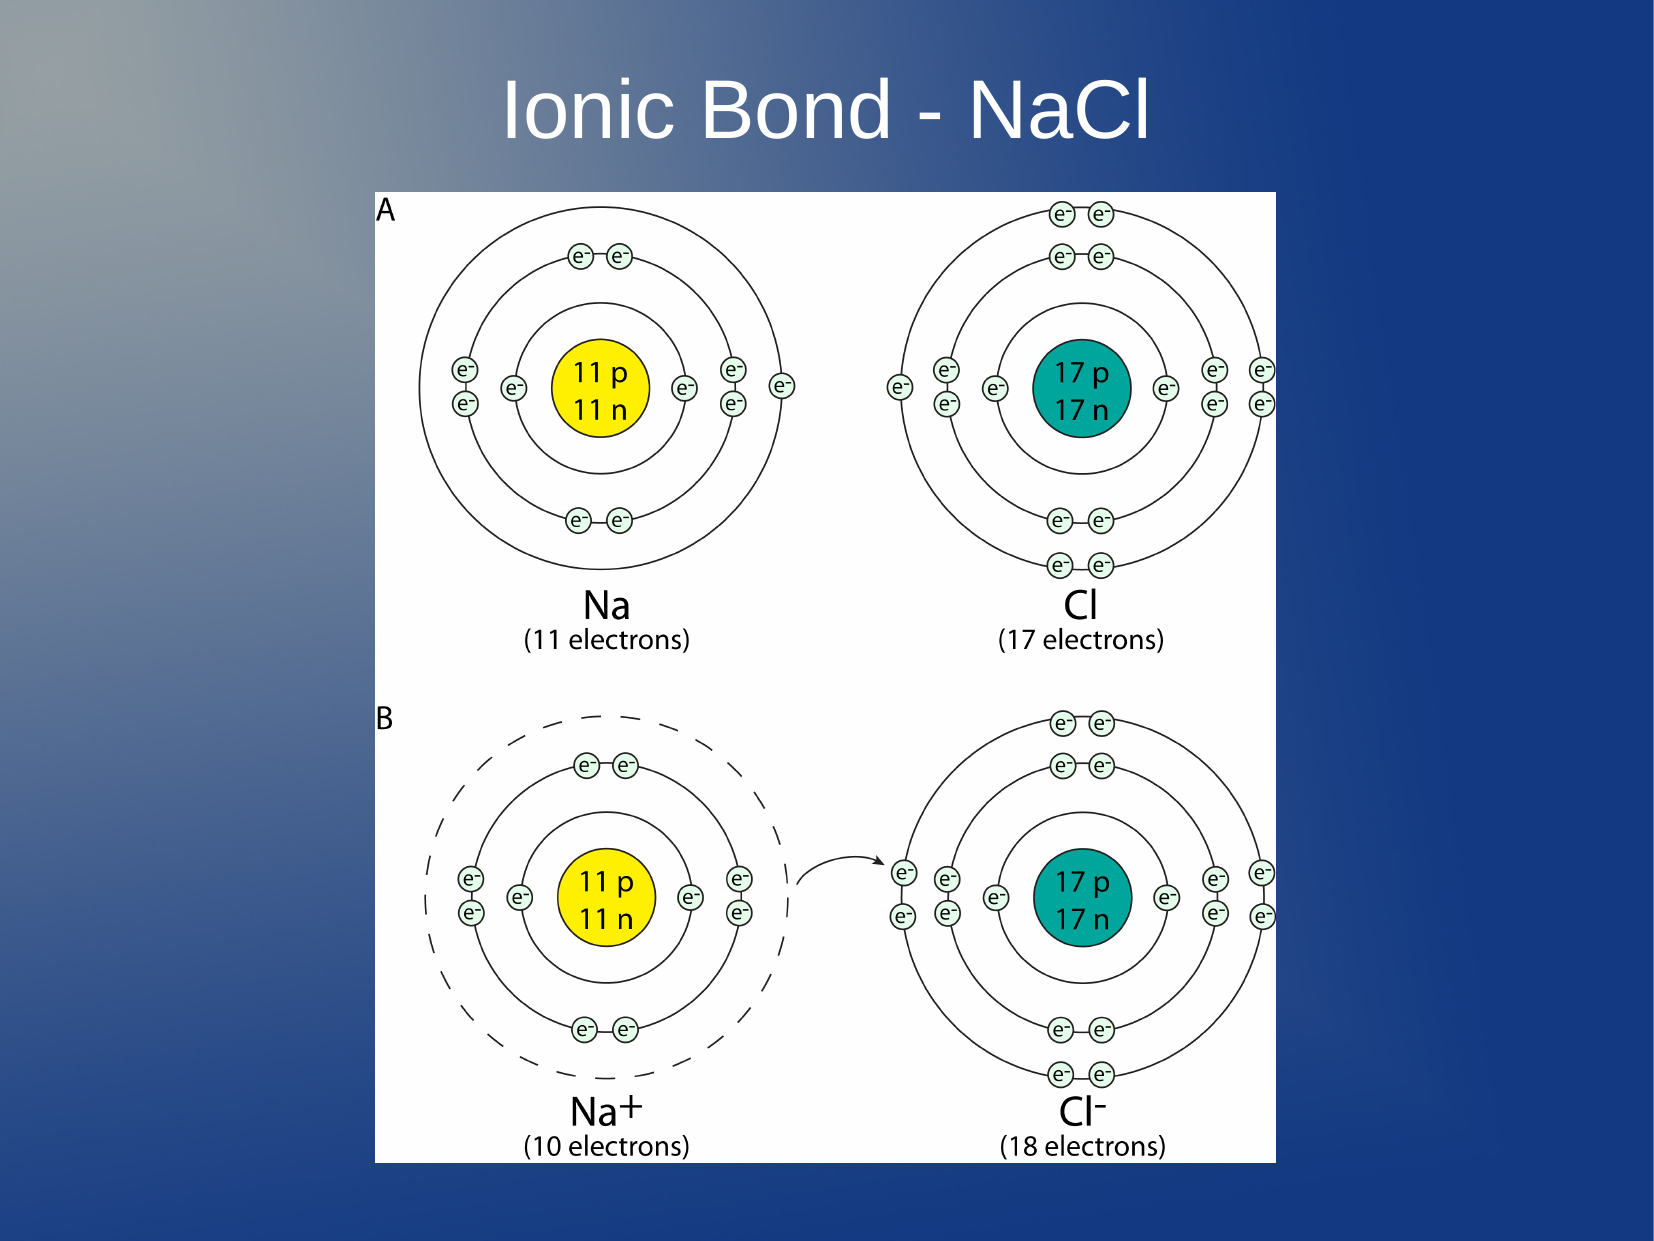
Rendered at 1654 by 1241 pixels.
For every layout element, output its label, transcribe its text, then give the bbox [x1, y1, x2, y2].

picture [0, 0, 1654, 1241]
title Ionic Bond - NaCl [82, 39, 1571, 181]
